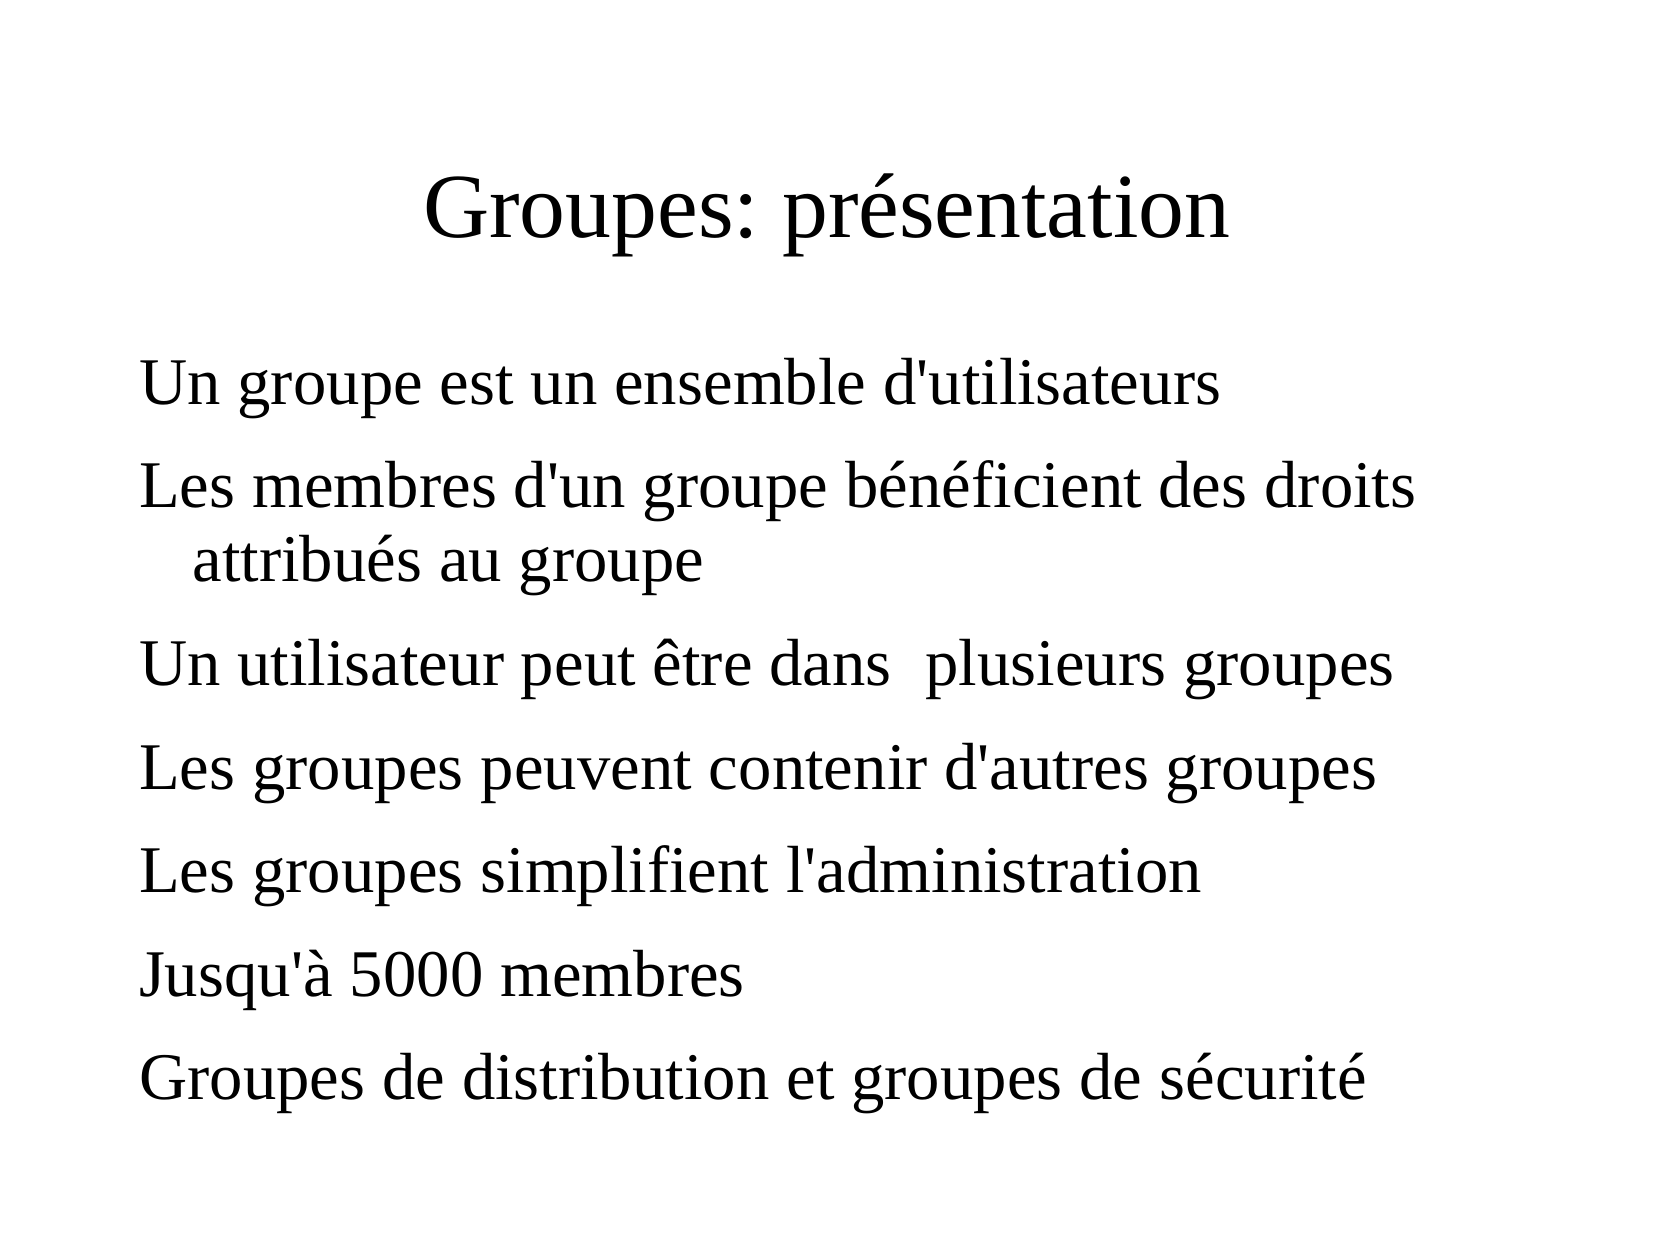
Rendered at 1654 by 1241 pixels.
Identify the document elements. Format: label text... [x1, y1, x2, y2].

list Un groupe est un ensemble d'utilisateurs Les membres d'un groupe bénéficient des droits attribués au groupe Un utilisateur peut être dans plusieurs groupes Les groupes peuvent contenir d'autres groupes Les groupes simplifient l'administration Jusqu'à 5000 membres Groupes de distribution et groupes de sécurité [121, 344, 1534, 1135]
title Groupes: présentation [121, 102, 1534, 311]
